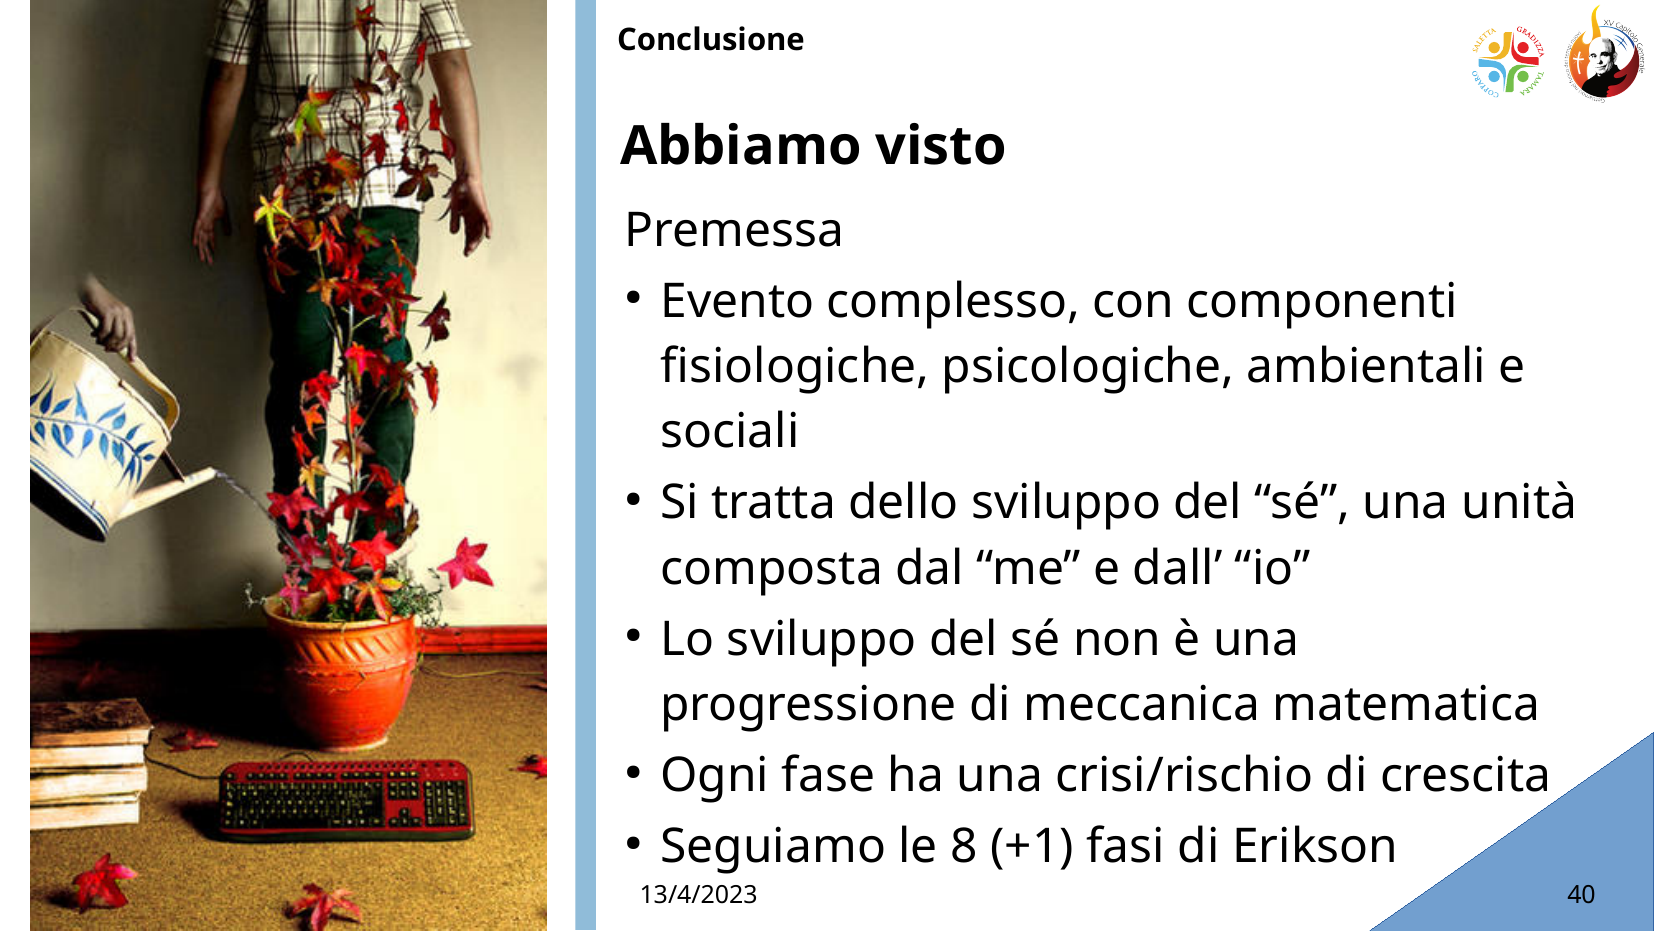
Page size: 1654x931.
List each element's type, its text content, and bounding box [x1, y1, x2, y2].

subtitle Premessa Evento complesso, con componenti fisiologiche, psicologiche, ambientali e sociali Si tratta dello sviluppo del “sé”, una unità composta dal “me” e dall’ “io” Lo sviluppo del sé non è una progressione di meccanica matematica Ogni fase ha una crisi/rischio di crescita Seguiamo le 8 (+1) fasi di Erikson [624, 194, 1602, 869]
title Abbiamo visto [620, 106, 1617, 178]
text_box Conclusione [602, 9, 1335, 63]
picture [1563, 4, 1646, 103]
picture [30, 0, 547, 931]
